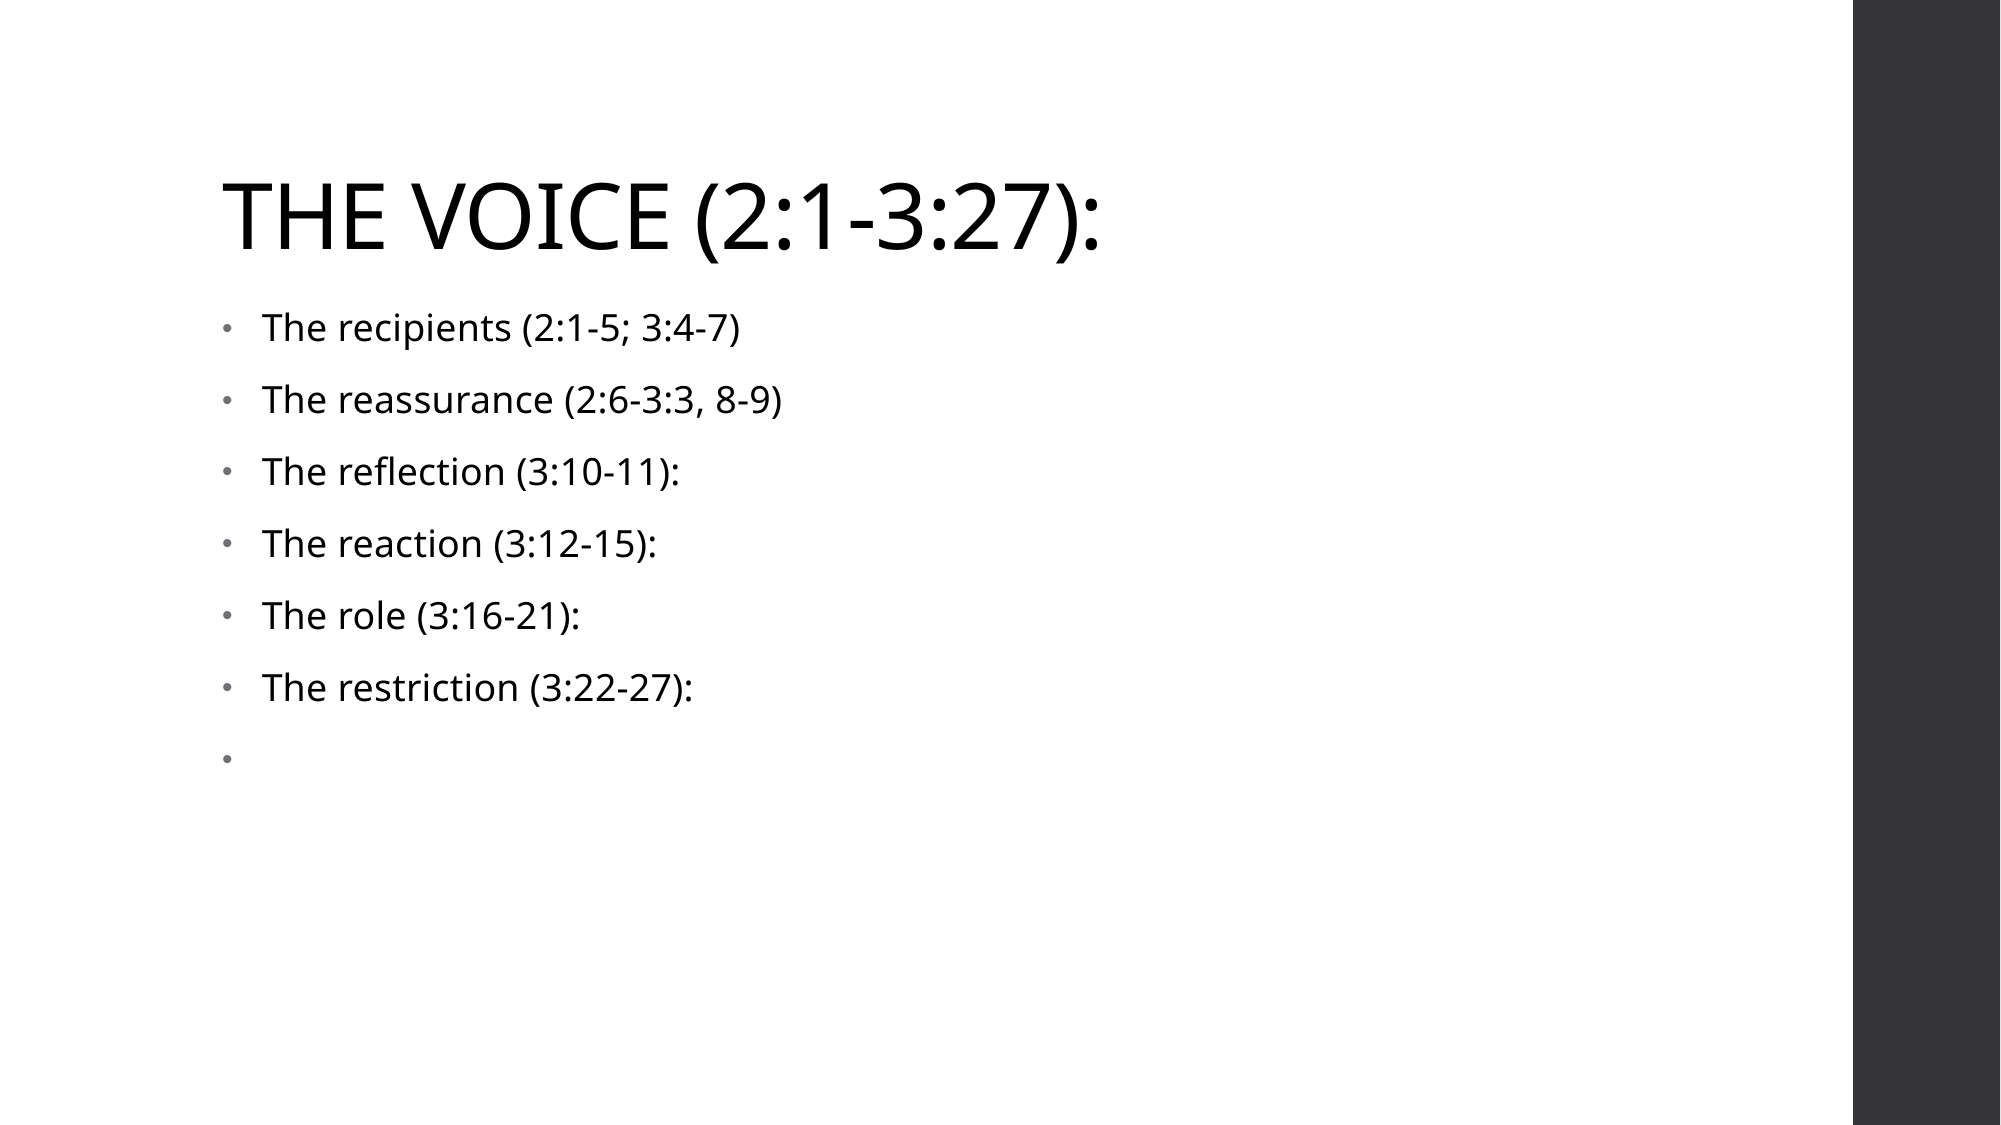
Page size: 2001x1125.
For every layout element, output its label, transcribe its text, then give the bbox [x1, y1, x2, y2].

title THE VOICE (2:1-3:27): [206, 60, 1797, 278]
list The recipients (2:1-5; 3:4-7) The reassurance (2:6-3:3, 8-9) The reflection (3:10-11): The reaction (3:12-15): The role (3:16-21): The restriction (3:22-27): [206, 299, 1617, 1014]
